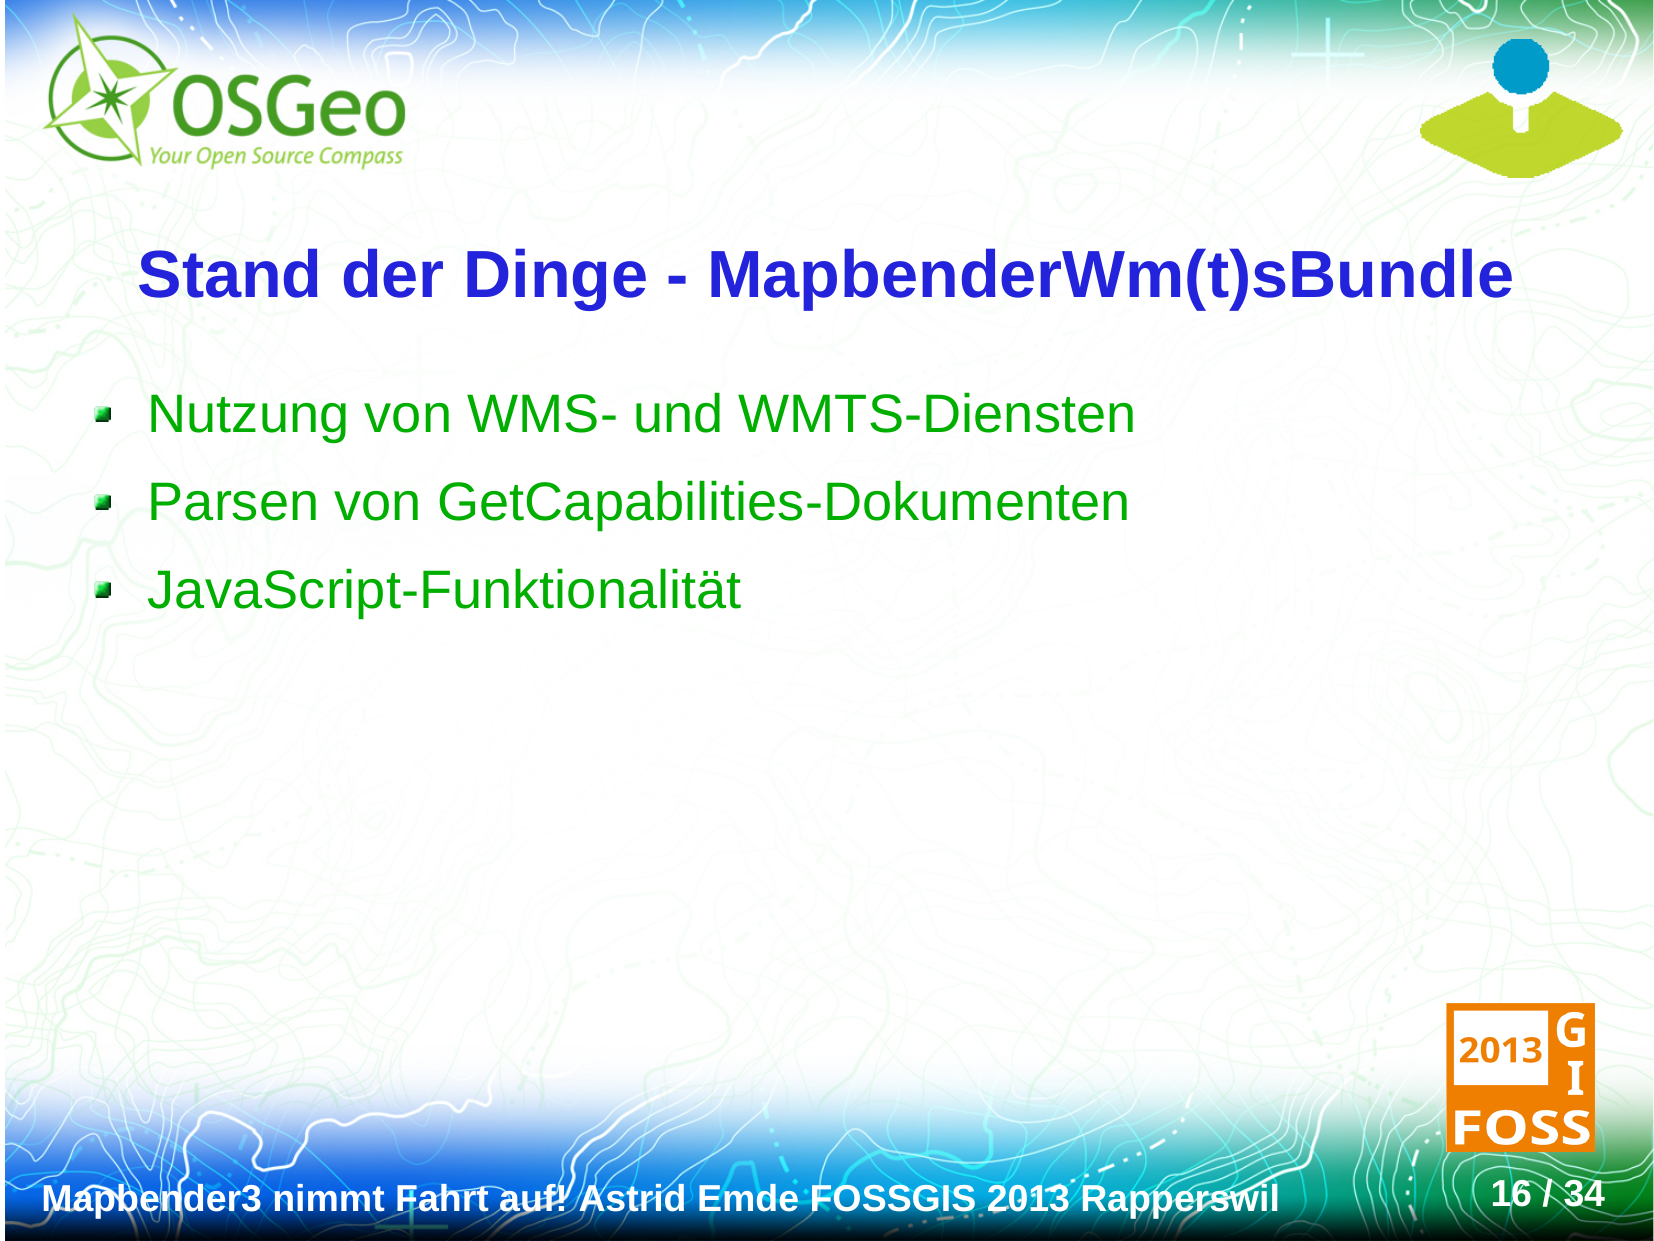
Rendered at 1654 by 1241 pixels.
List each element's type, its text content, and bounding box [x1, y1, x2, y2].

title Stand der Dinge - MapbenderWm(t)sBundle [82, 200, 1571, 349]
list Nutzung von WMS- und WMTS-Diensten Parsen von GetCapabilities-Dokumenten JavaScript-Funktionalität [76, 383, 1565, 1203]
picture [5, 0, 1654, 1241]
